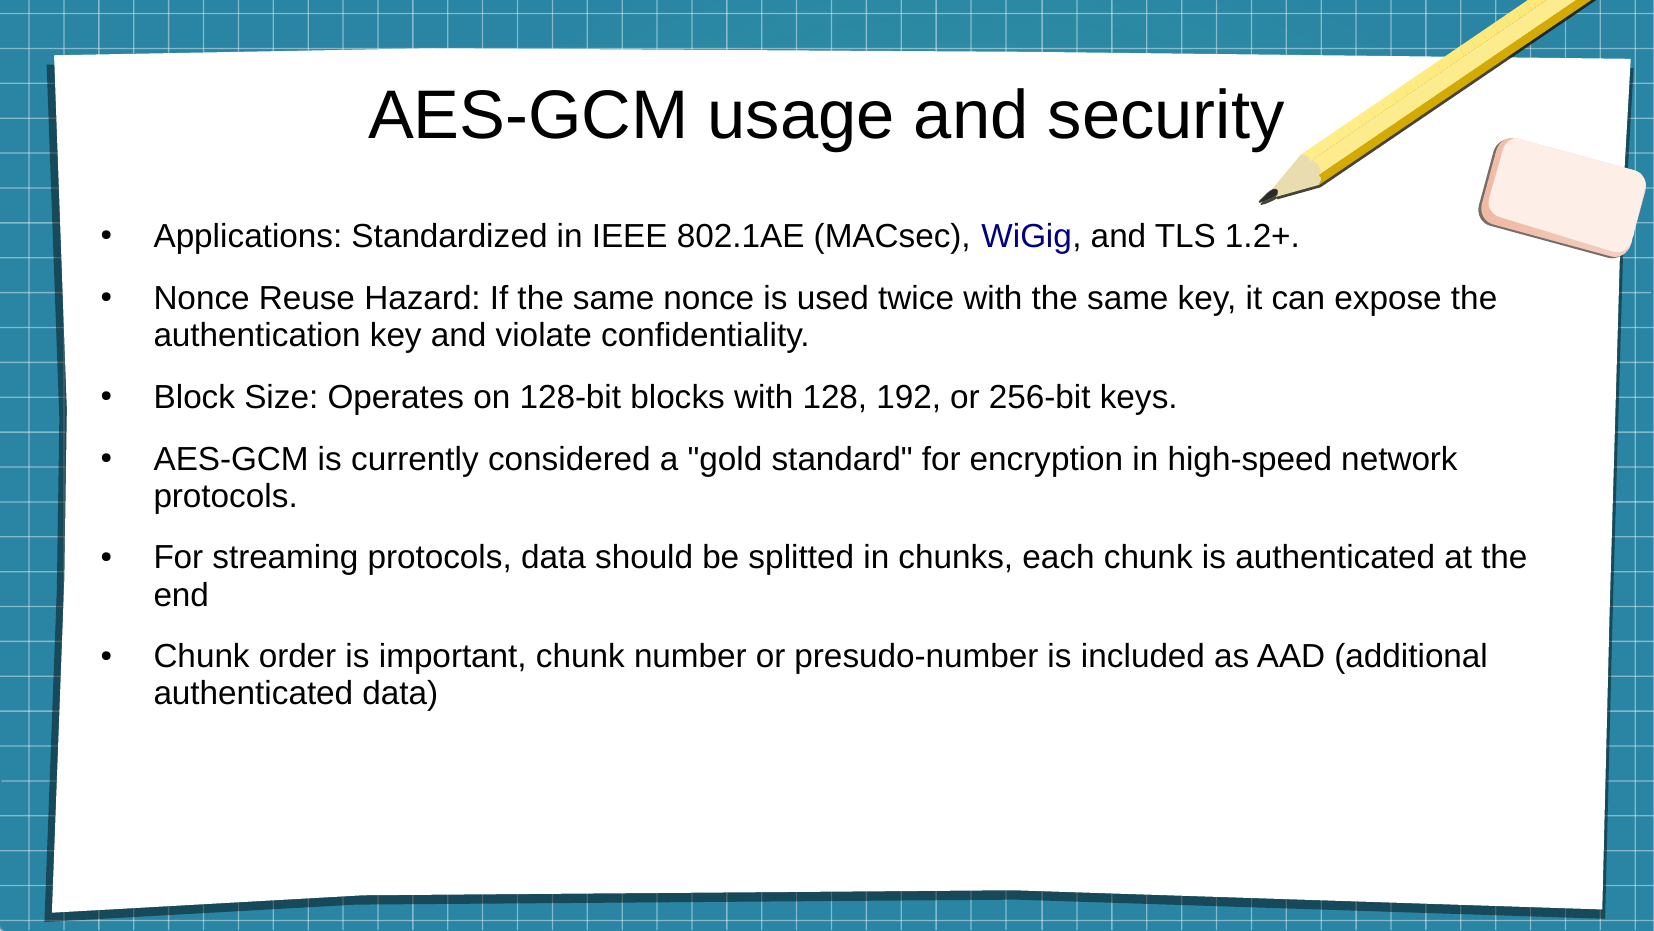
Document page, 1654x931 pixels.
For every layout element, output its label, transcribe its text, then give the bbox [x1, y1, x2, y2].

list Applications: Standardized in IEEE 802.1AE (MACsec), WiGig, and TLS 1.2+. Nonce Reuse Hazard: If the same nonce is used twice with the same key, it can expose the authentication key and violate confidentiality. Block Size: Operates on 128-bit blocks with 128, 192, or 256-bit keys. AES-GCM is currently considered a "gold standard" for encryption in high-speed network protocols. For streaming protocols, data should be splitted in chunks, each chunk is authenticated at the end Chunk order is important, chunk number or presudo-number is included as AAD (additional authenticated data) [82, 217, 1571, 758]
title AES-GCM usage and security [82, 37, 1571, 193]
